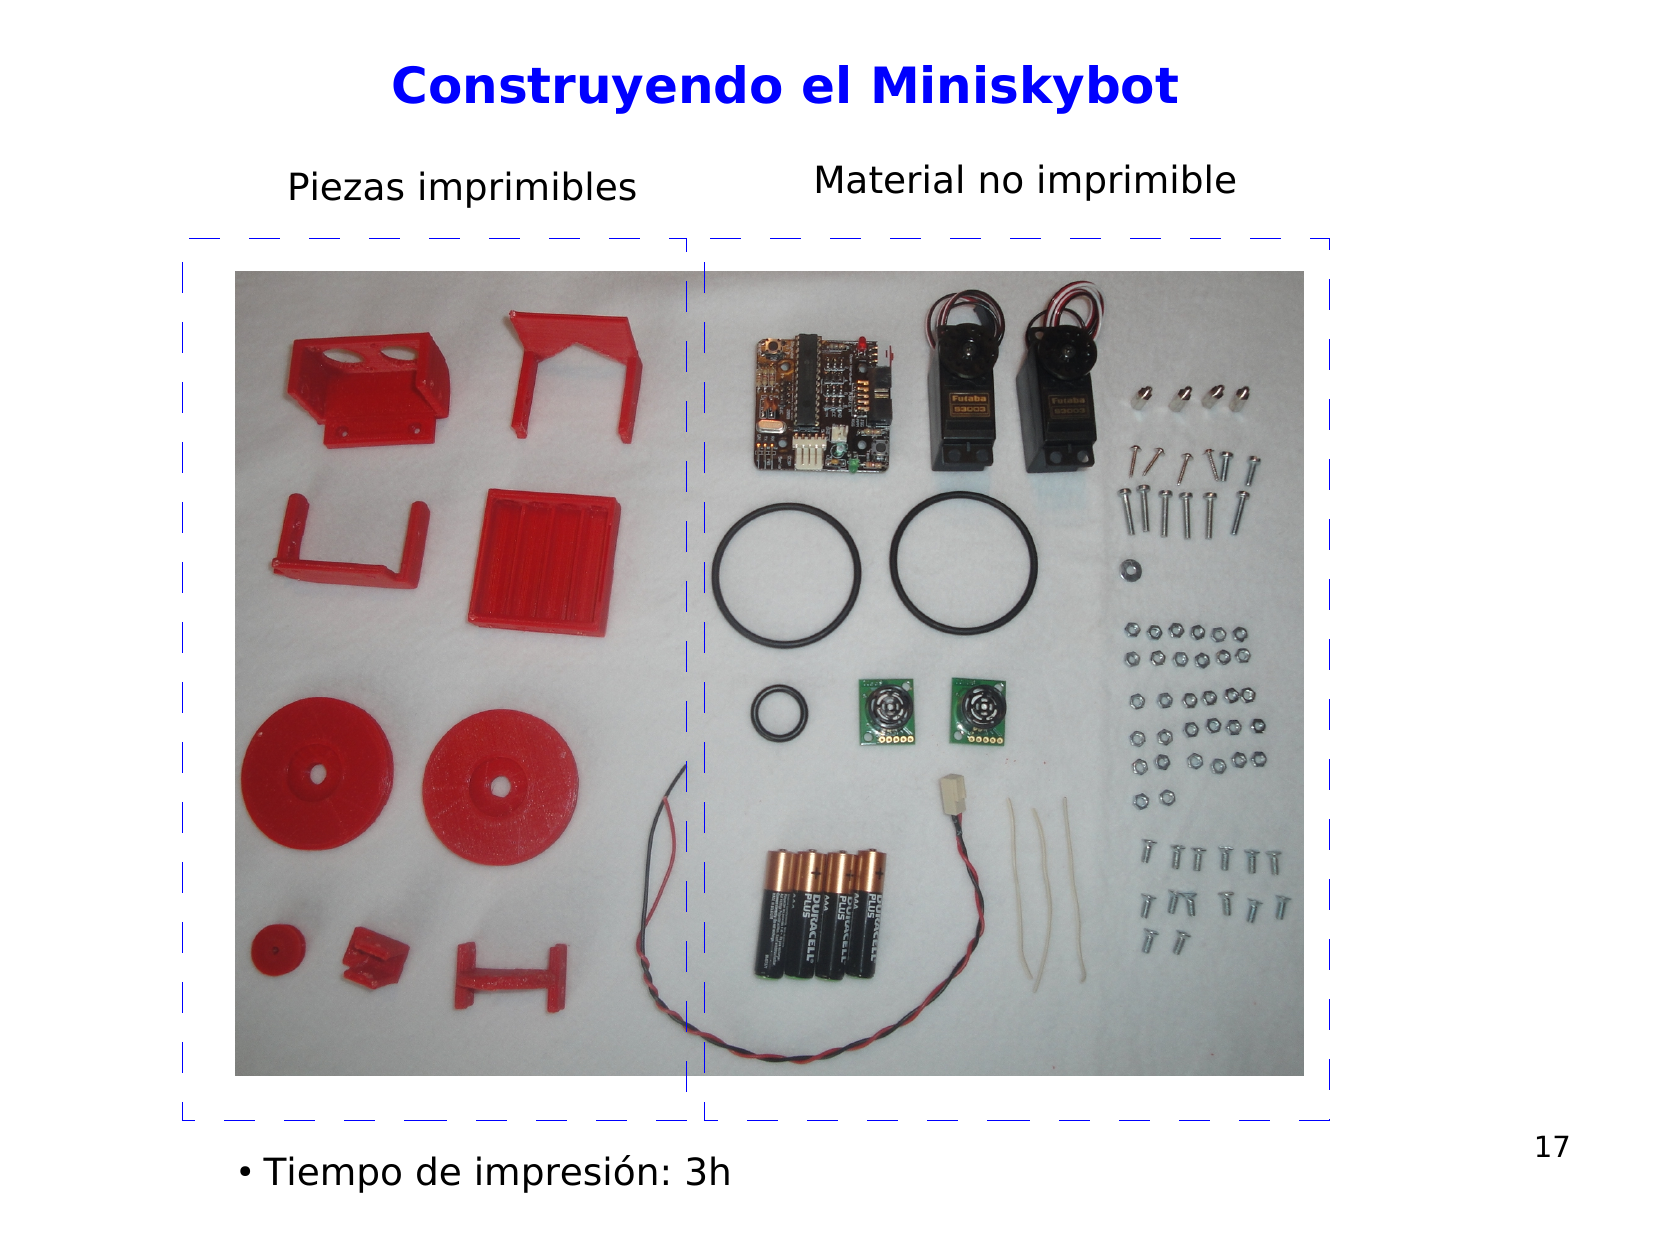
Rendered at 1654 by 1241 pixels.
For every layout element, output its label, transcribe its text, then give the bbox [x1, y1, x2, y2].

text_box Construyendo el Miniskybot [376, 49, 1195, 123]
picture [235, 271, 1304, 1077]
text_box Piezas imprimibles [272, 158, 661, 230]
text_box Tiempo de impresión: 3h [223, 1143, 917, 1215]
text_box Material no imprimible [798, 151, 1277, 223]
